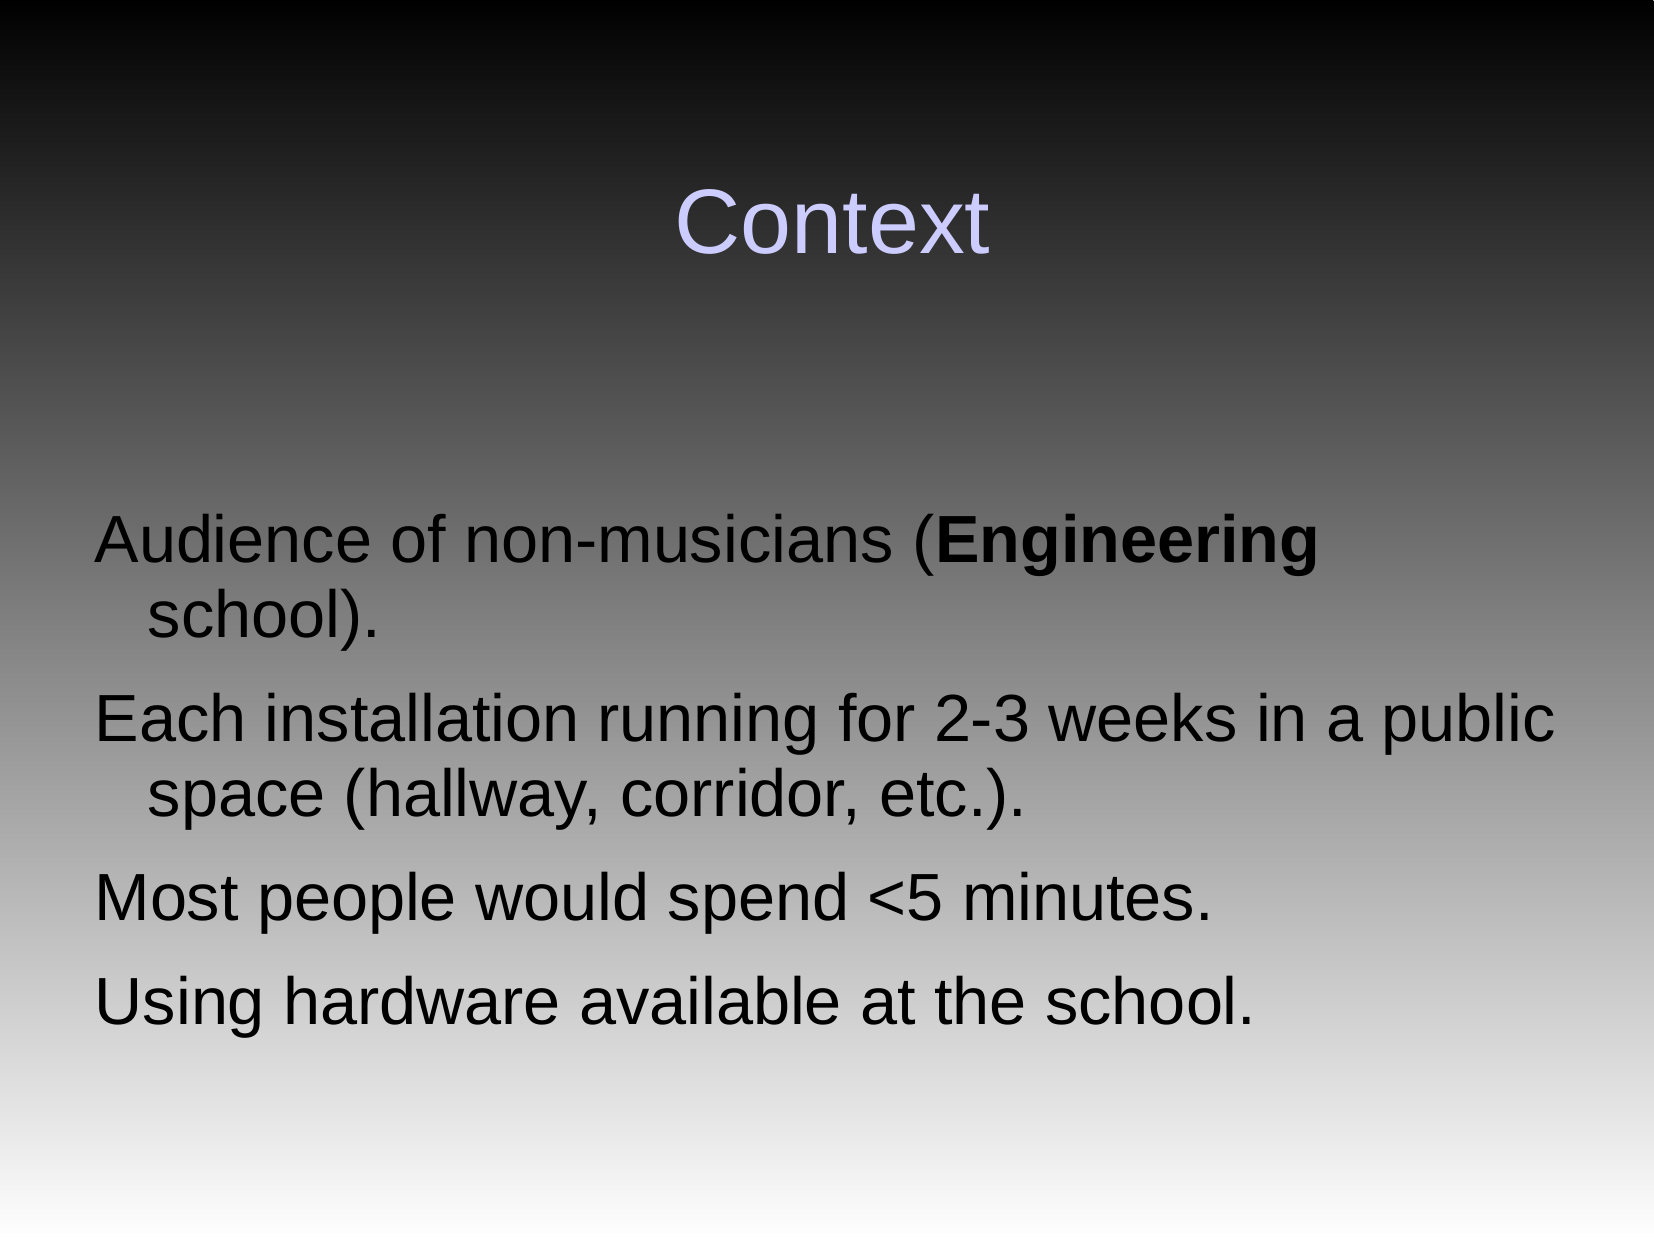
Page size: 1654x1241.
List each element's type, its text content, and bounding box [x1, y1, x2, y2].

title Context [88, 118, 1577, 326]
list Audience of non-musicians (Engineering school). Each installation running for 2-3 weeks in a public space (hallway, corridor, etc.). Most people would spend <5 minutes. Using hardware available at the school. [76, 501, 1565, 1093]
